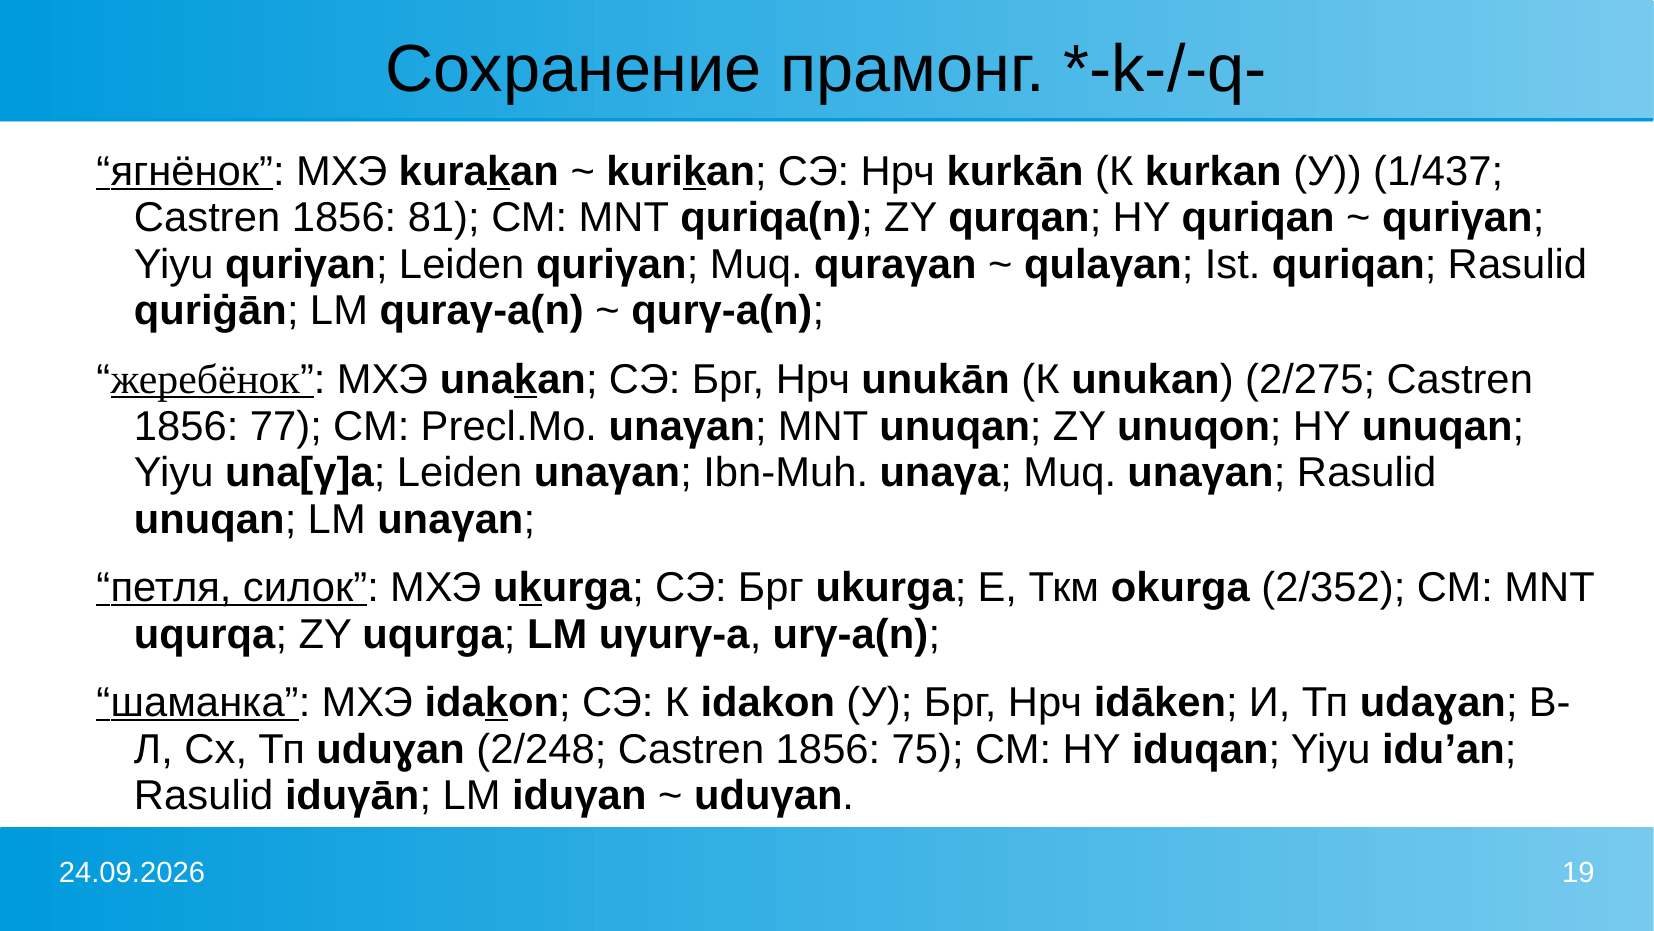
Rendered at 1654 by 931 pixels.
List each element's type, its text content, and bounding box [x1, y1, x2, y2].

list “ягнёнок”: МХЭ kurakan ~ kurikan; СЭ: Нрч kurkān (К kurkan (У)) (1/437; Castren 1856: 81); СМ: MNT quriqa(n); ZY qurqan; HY quriqan ~ quriγan; Yiyu quriγan; Leiden quriγan; Muq. quraγan ~ qulaγan; Ist. quriqan; Rasulid quriġān; LM quraγ-a(n) ~ qurγ-a(n); “жеребёнок”: МХЭ unakan; СЭ: Брг, Нрч unukān (К unukan) (2/275; Castren 1856: 77); СМ: Precl.Mo. unaγan; MNT unuqan; ZY unuqon; HY unuqan; Yiyu una[γ]a; Leiden unaγan; Ibn-Muh. unaγa; Muq. unaγan; Rasulid unuqan; LM unaγan; “петля, силок”: МХЭ ukurga; СЭ: Брг ukurga; Е, Ткм okurga (2/352); СМ: MNT uqurqa; ZY uqurga; LM uγurγ-a, urγ-a(n); “шаманка”: МХЭ idakon; СЭ: К idakon (У); Брг, Нрч idāken; И, Тп udaɣan; В-Л, Сх, Тп uduɣan (2/248; Castren 1856: 75); СМ: HY iduqan; Yiyu idu’an; Rasulid iduγān; LM iduγan ~ uduγan. [59, 147, 1595, 739]
title Сохранение прамонг. *-k-/-q- [59, 29, 1595, 108]
